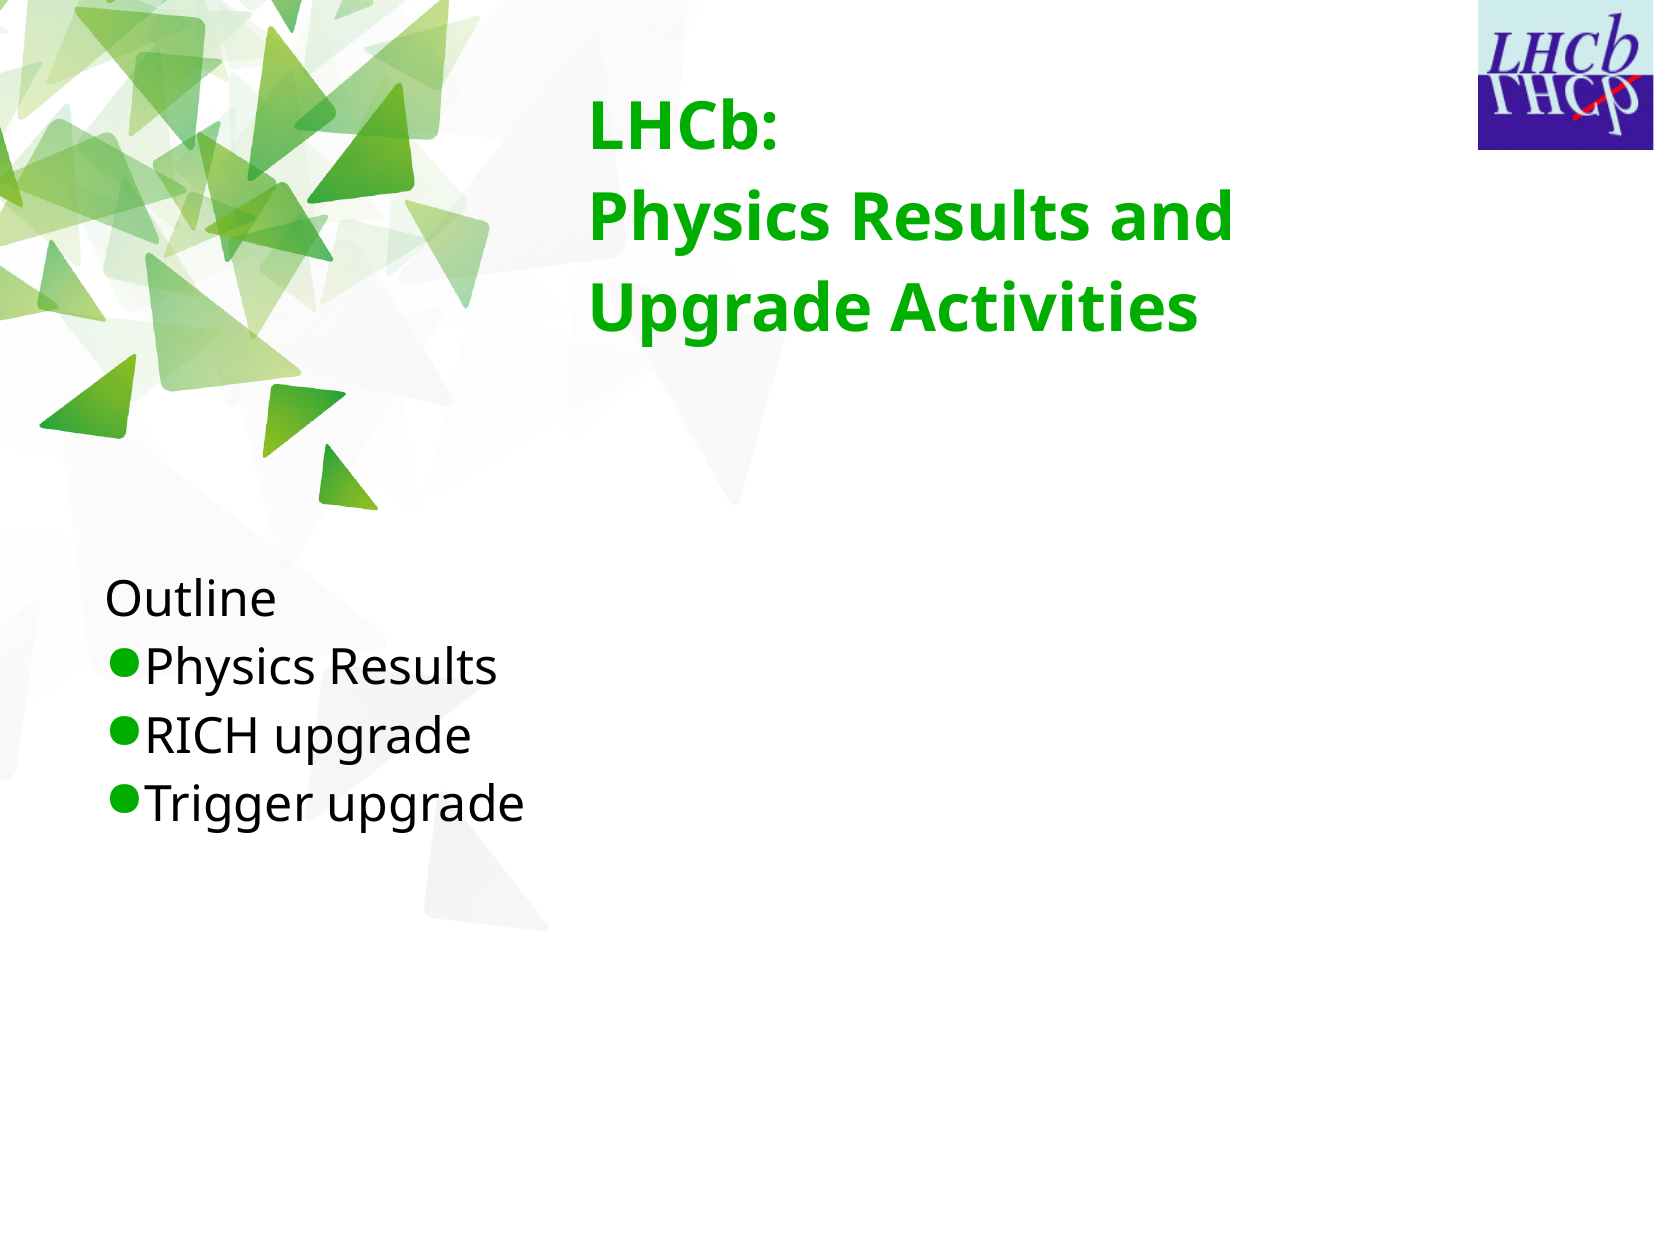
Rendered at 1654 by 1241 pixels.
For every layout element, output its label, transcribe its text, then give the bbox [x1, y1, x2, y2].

picture [1478, 0, 1654, 150]
picture [0, 0, 798, 948]
title LHCb: Physics Results and Upgrade Activities [587, 74, 1409, 355]
text_box Outline Physics Results RICH upgrade Trigger upgrade [89, 555, 1082, 851]
